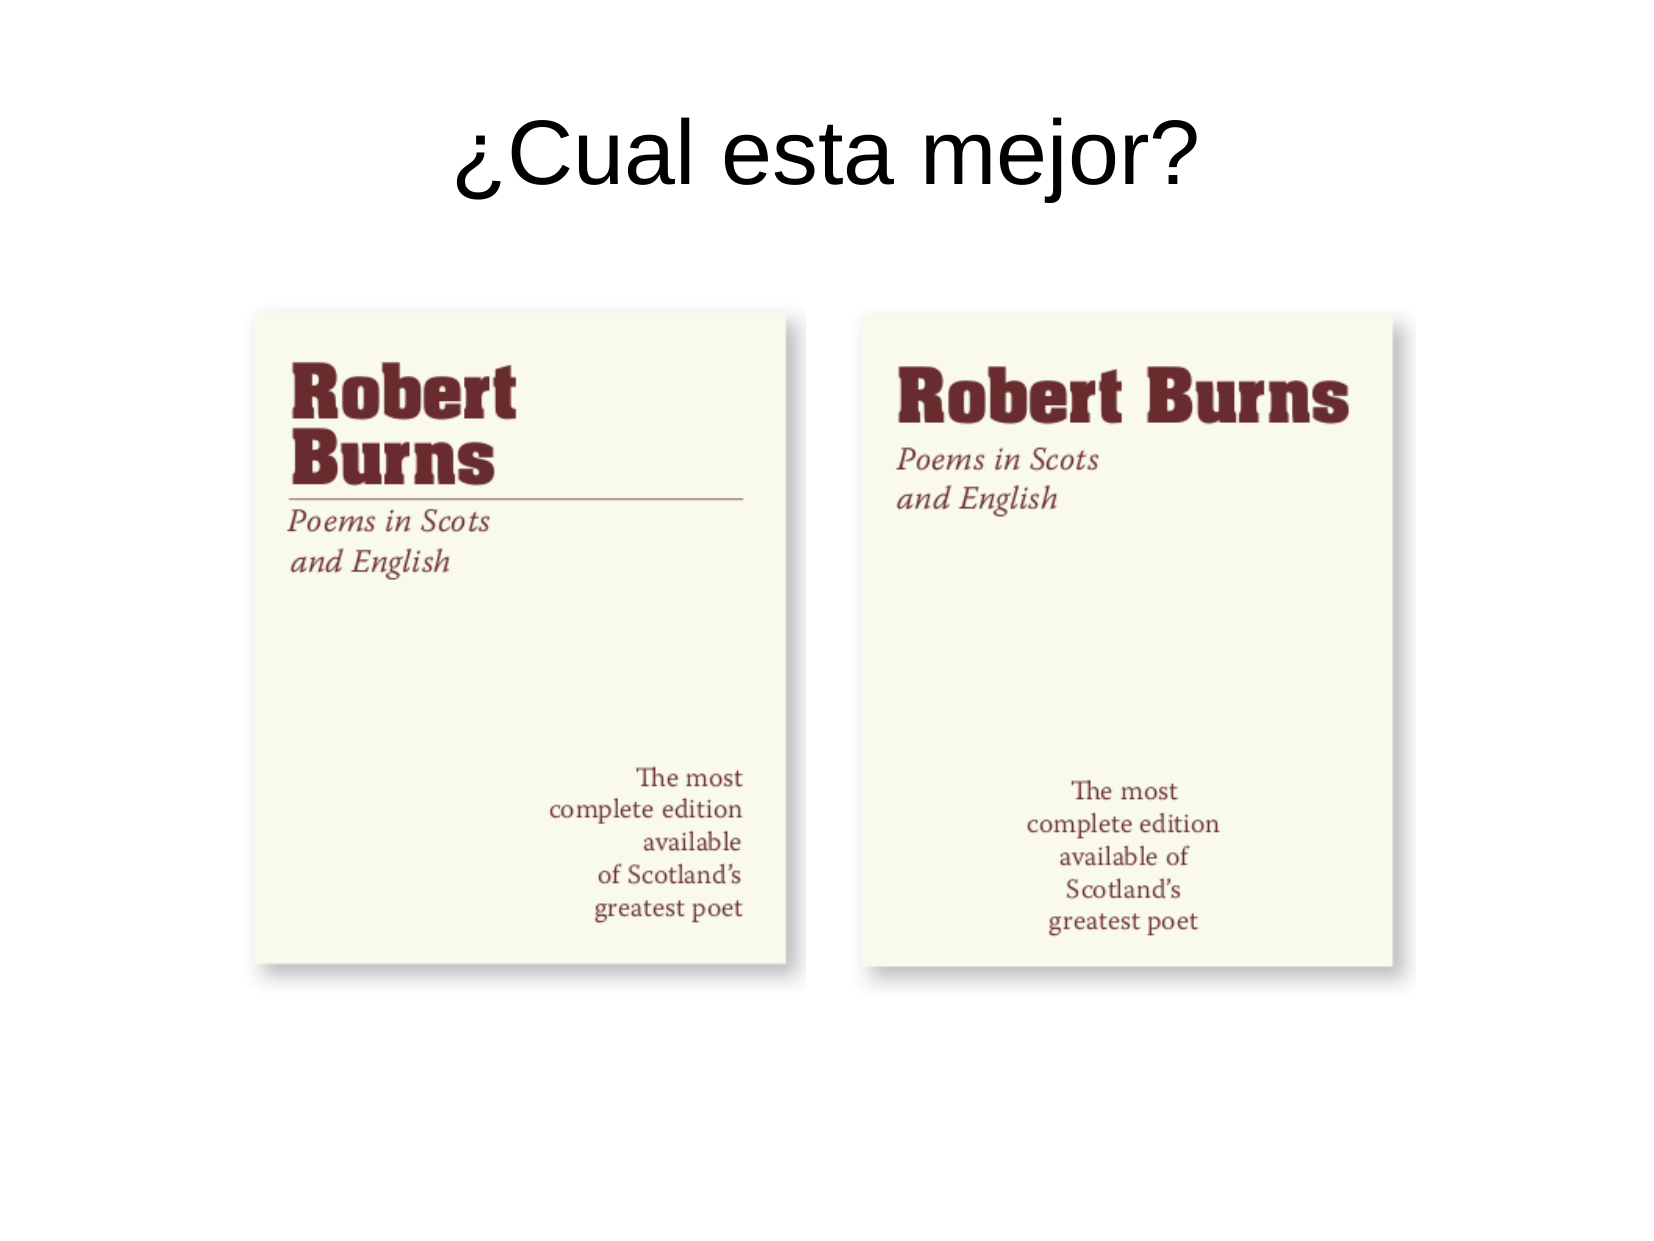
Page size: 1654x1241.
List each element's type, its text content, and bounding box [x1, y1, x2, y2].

picture [850, 290, 1416, 995]
picture [239, 256, 806, 993]
title ¿Cual esta mejor? [82, 49, 1571, 257]
